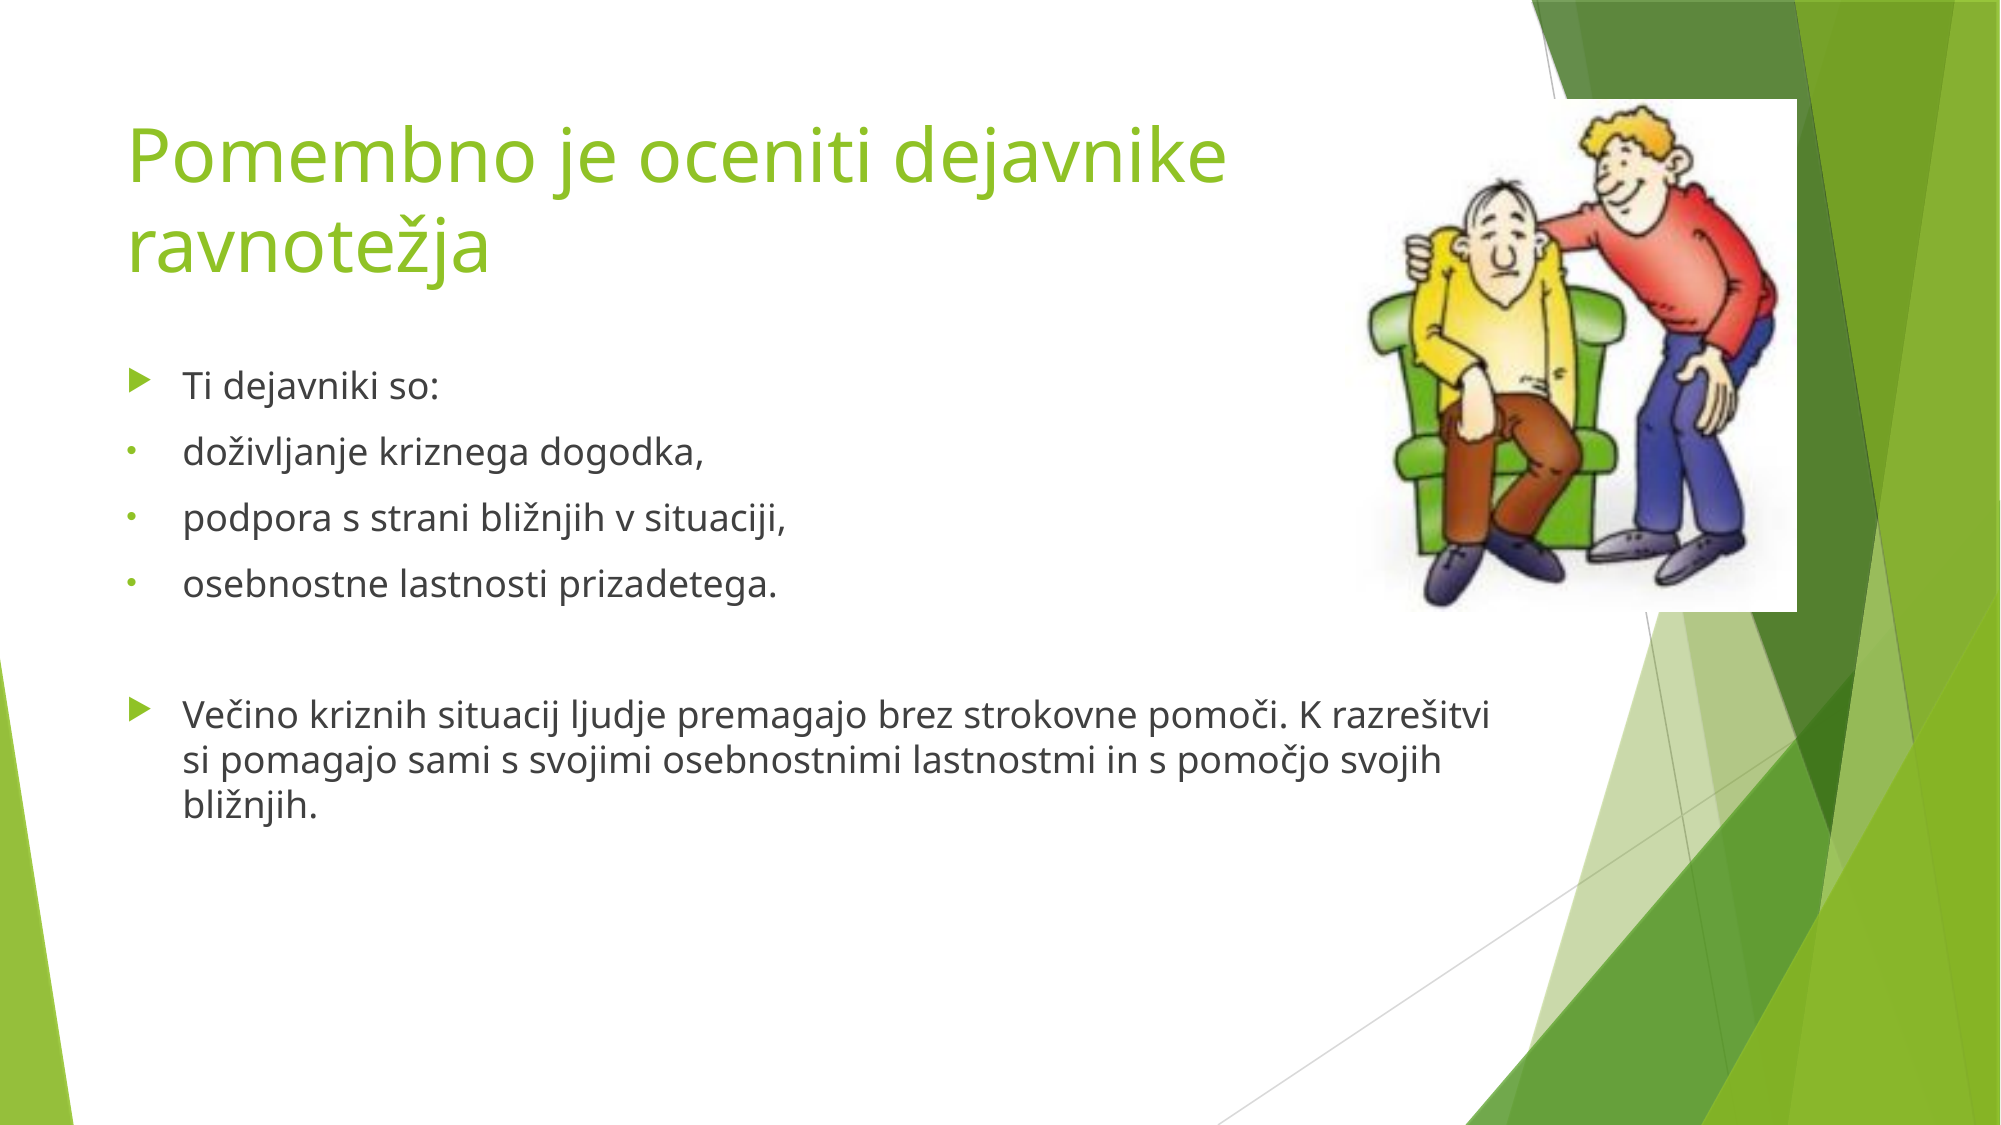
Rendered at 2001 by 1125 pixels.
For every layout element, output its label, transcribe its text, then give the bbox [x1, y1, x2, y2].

picture [1345, 99, 1797, 612]
list Ti dejavniki so: doživljanje kriznega dogodka, podpora s strani bližnjih v situaciji, osebnostne lastnosti prizadetega. Večino kriznih situacij ljudje premagajo brez strokovne pomoči. K razrešitvi si pomagajo sami s svojimi osebnostnimi lastnostmi in s pomočjo svojih bližnjih. [111, 354, 1522, 992]
title Pomembno je oceniti dejavnike ravnotežja [111, 99, 1345, 317]
